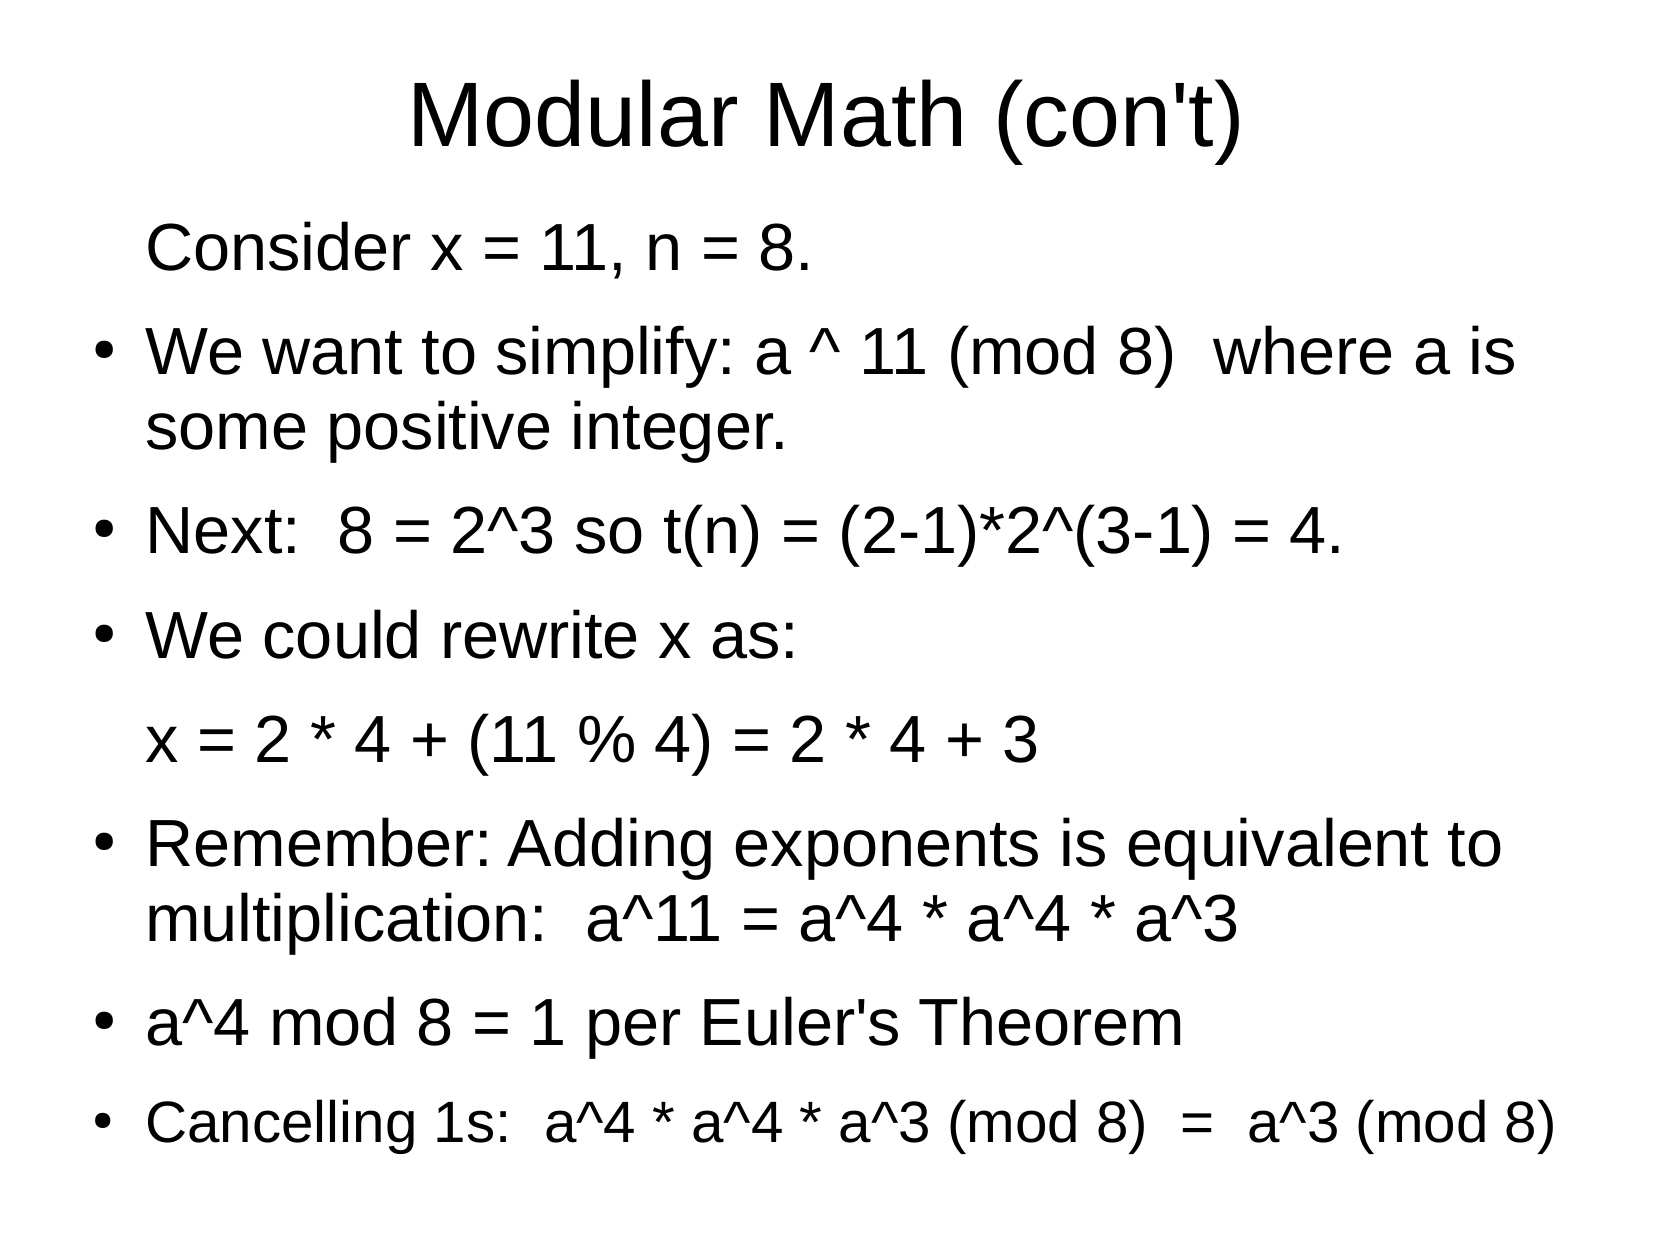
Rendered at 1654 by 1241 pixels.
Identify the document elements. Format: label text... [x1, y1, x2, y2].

list Consider x = 11, n = 8. We want to simplify: a ^ 11 (mod 8) where a is some positive integer. Next: 8 = 2^3 so t(n) = (2-1)*2^(3-1) = 4. We could rewrite x as: x = 2 * 4 + (11 % 4) = 2 * 4 + 3 Remember: Adding exponents is equivalent to multiplication: a^11 = a^4 * a^4 * a^3 a^4 mod 8 = 1 per Euler's Theorem Cancelling 1s: a^4 * a^4 * a^3 (mod 8) = a^3 (mod 8) [74, 210, 1563, 1018]
title Modular Math (con't) [82, 49, 1571, 181]
